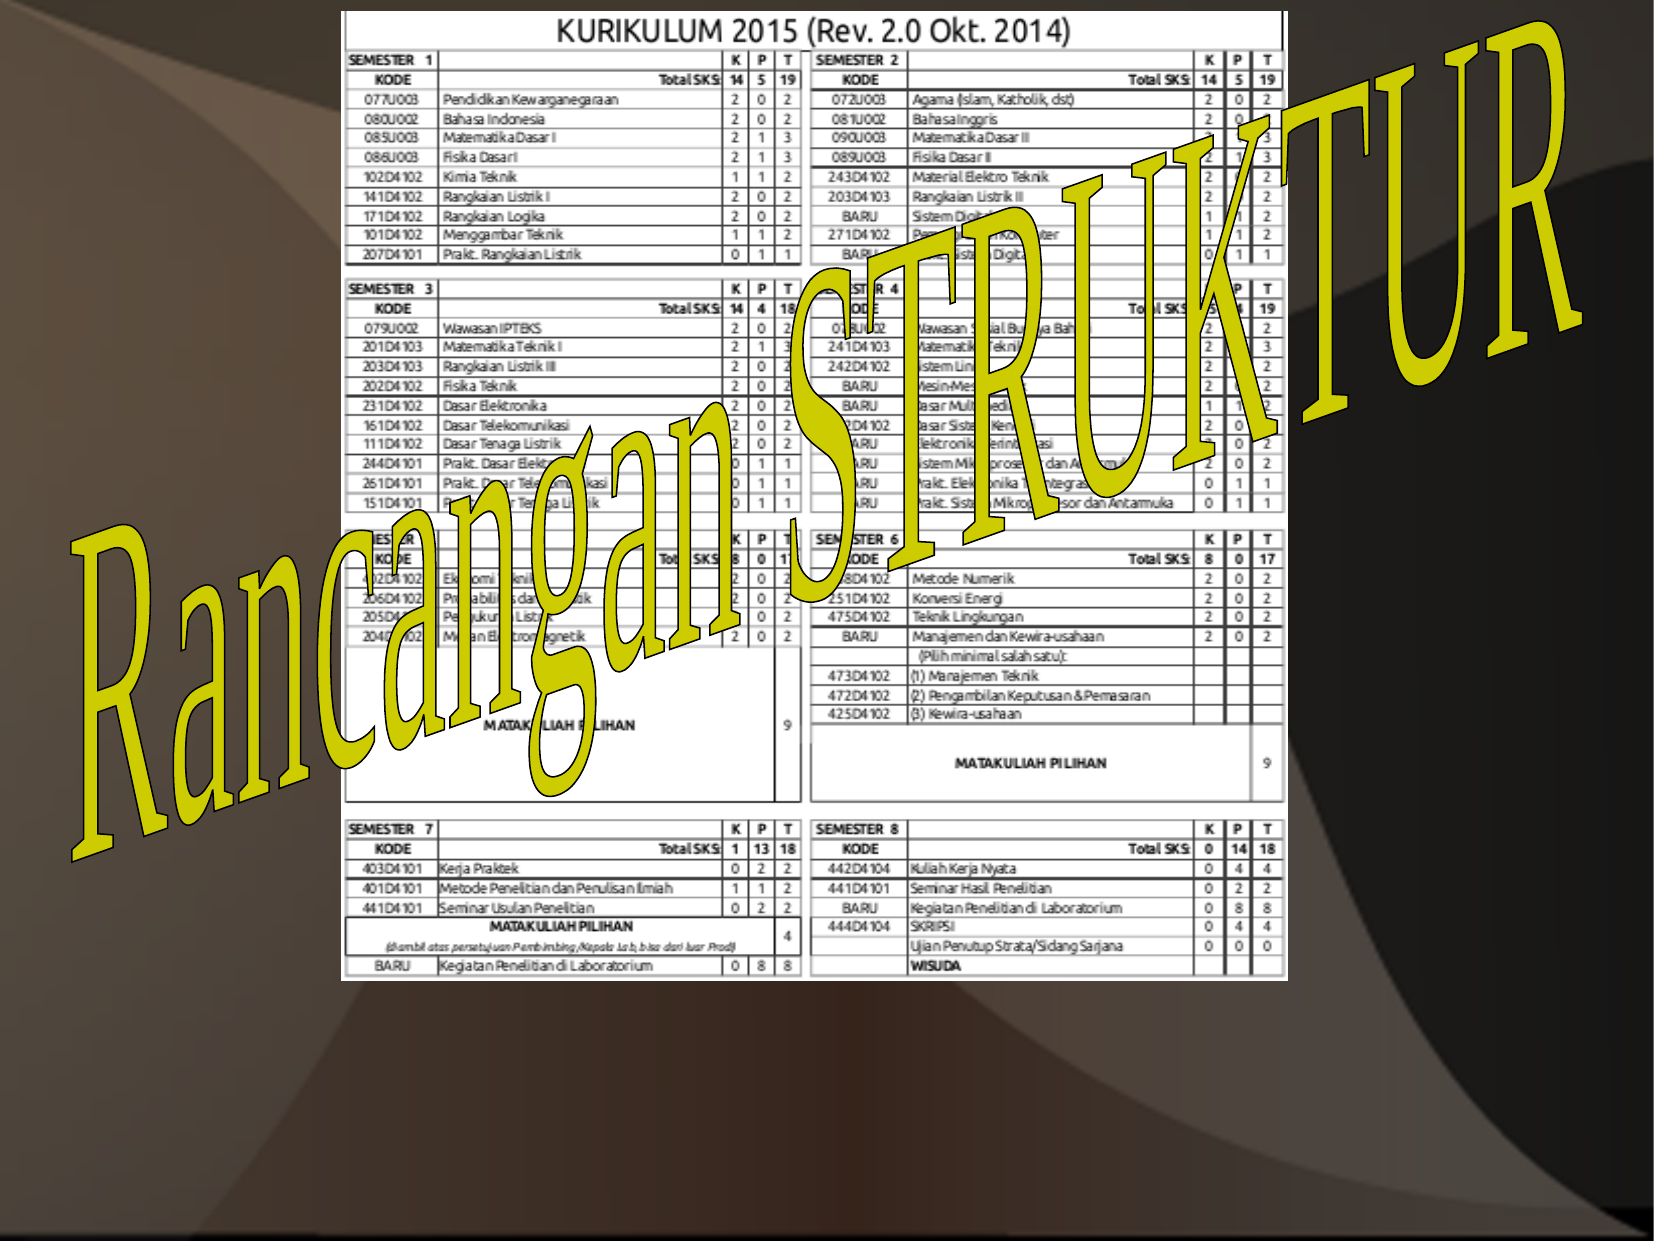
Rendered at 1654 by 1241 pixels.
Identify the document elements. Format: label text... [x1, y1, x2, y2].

text_box Rancangan STRUKTUR [669, 402, 740, 650]
text_box Rancangan STRUKTUR [962, 207, 1059, 545]
text_box Rancangan STRUKTUR [867, 226, 956, 572]
text_box Rancangan STRUKTUR [173, 584, 234, 826]
text_box Rancangan STRUKTUR [70, 524, 168, 863]
text_box Rancangan STRUKTUR [317, 530, 375, 769]
picture [0, 0, 1654, 1241]
text_box Rancangan STRUKTUR [1485, 20, 1583, 359]
text_box Rancangan STRUKTUR [790, 267, 856, 603]
text_box Rancangan STRUKTUR [1374, 40, 1479, 387]
text_box Rancangan STRUKTUR [384, 509, 445, 751]
text_box Rancangan STRUKTUR [238, 555, 310, 803]
text_box Rancangan STRUKTUR [450, 480, 521, 728]
text_box Rancangan STRUKTUR [1281, 79, 1370, 425]
text_box Rancangan STRUKTUR [1062, 152, 1166, 498]
text_box Rancangan STRUKTUR [604, 431, 665, 672]
text_box Rancangan STRUKTUR [1173, 115, 1278, 471]
text_box Rancangan STRUKTUR [529, 426, 596, 797]
